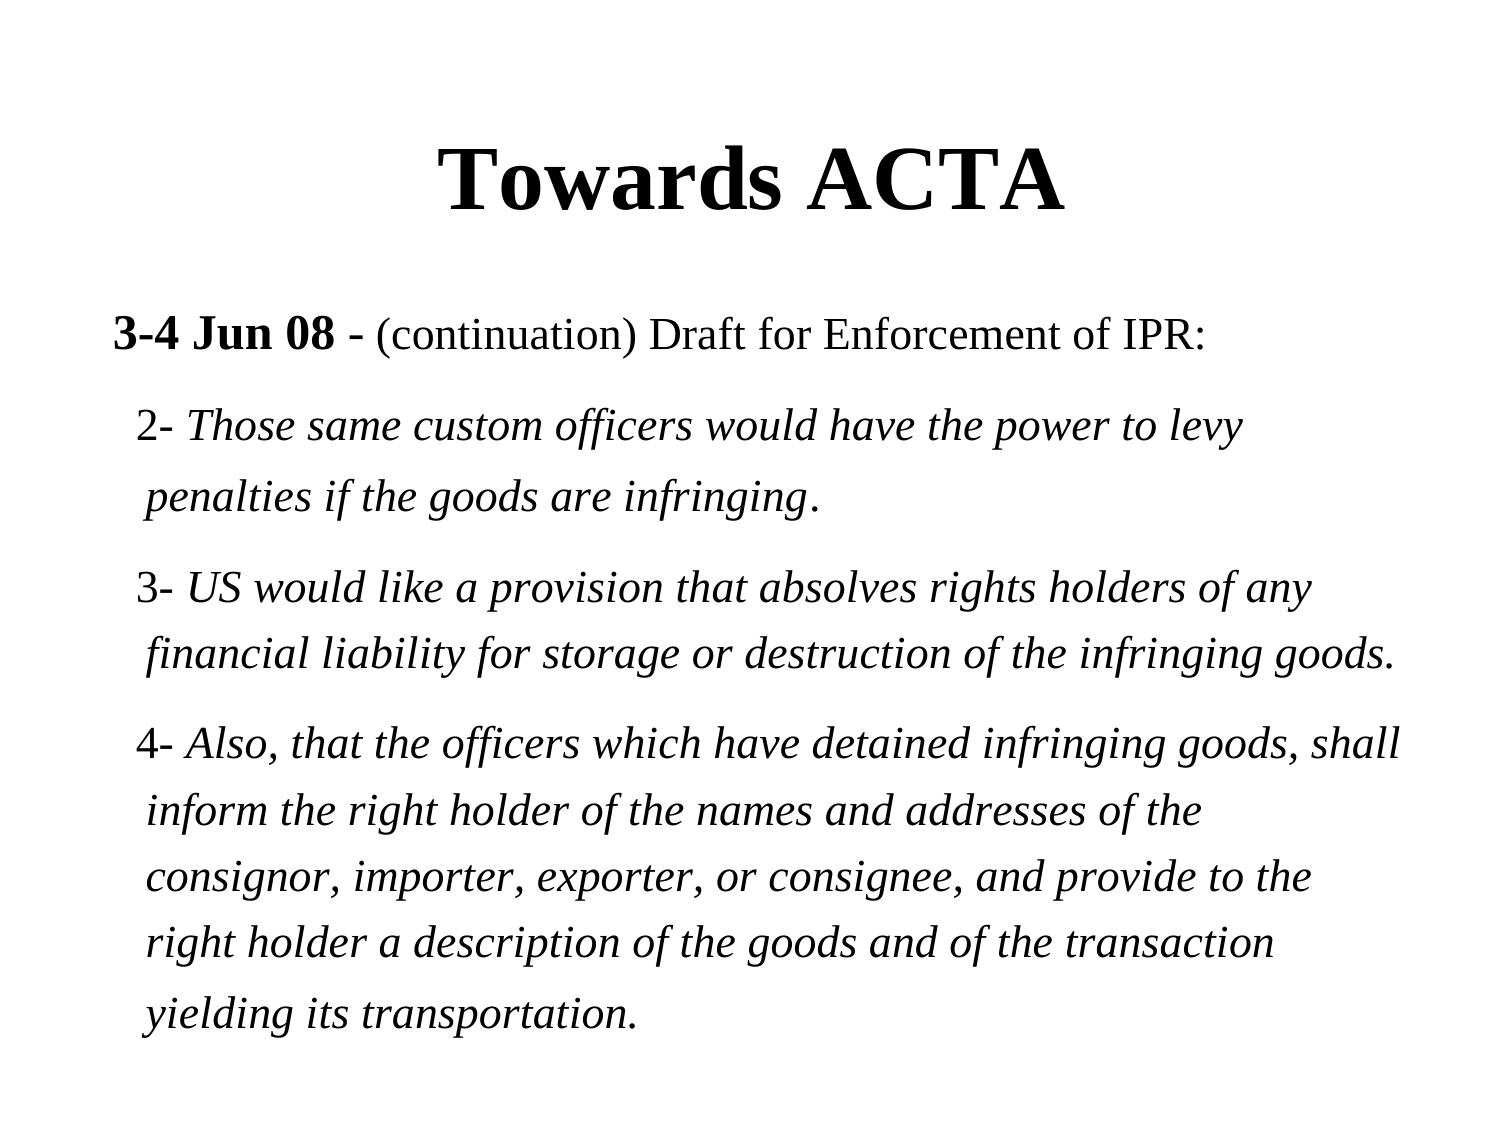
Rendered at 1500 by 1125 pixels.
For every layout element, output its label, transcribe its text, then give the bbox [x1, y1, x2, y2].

title Towards ACTA [87, 52, 1416, 280]
text_box 3-4 Jun 08 - (continuation) Draft for Enforcement of IPR: 2- Those same custom officers would have the power to levy penalties if the goods are infringing. 3- US would like a provision that absolves rights holders of any financial liability for storage or destruction of the infringing goods. 4- Also, that the officers which have detained infringing goods, shall inform the right holder of the names and addresses of the consignor, importer, exporter, or consignee, and provide to the right holder a description of the goods and of the transaction yielding its transportation. [86, 280, 1425, 1048]
